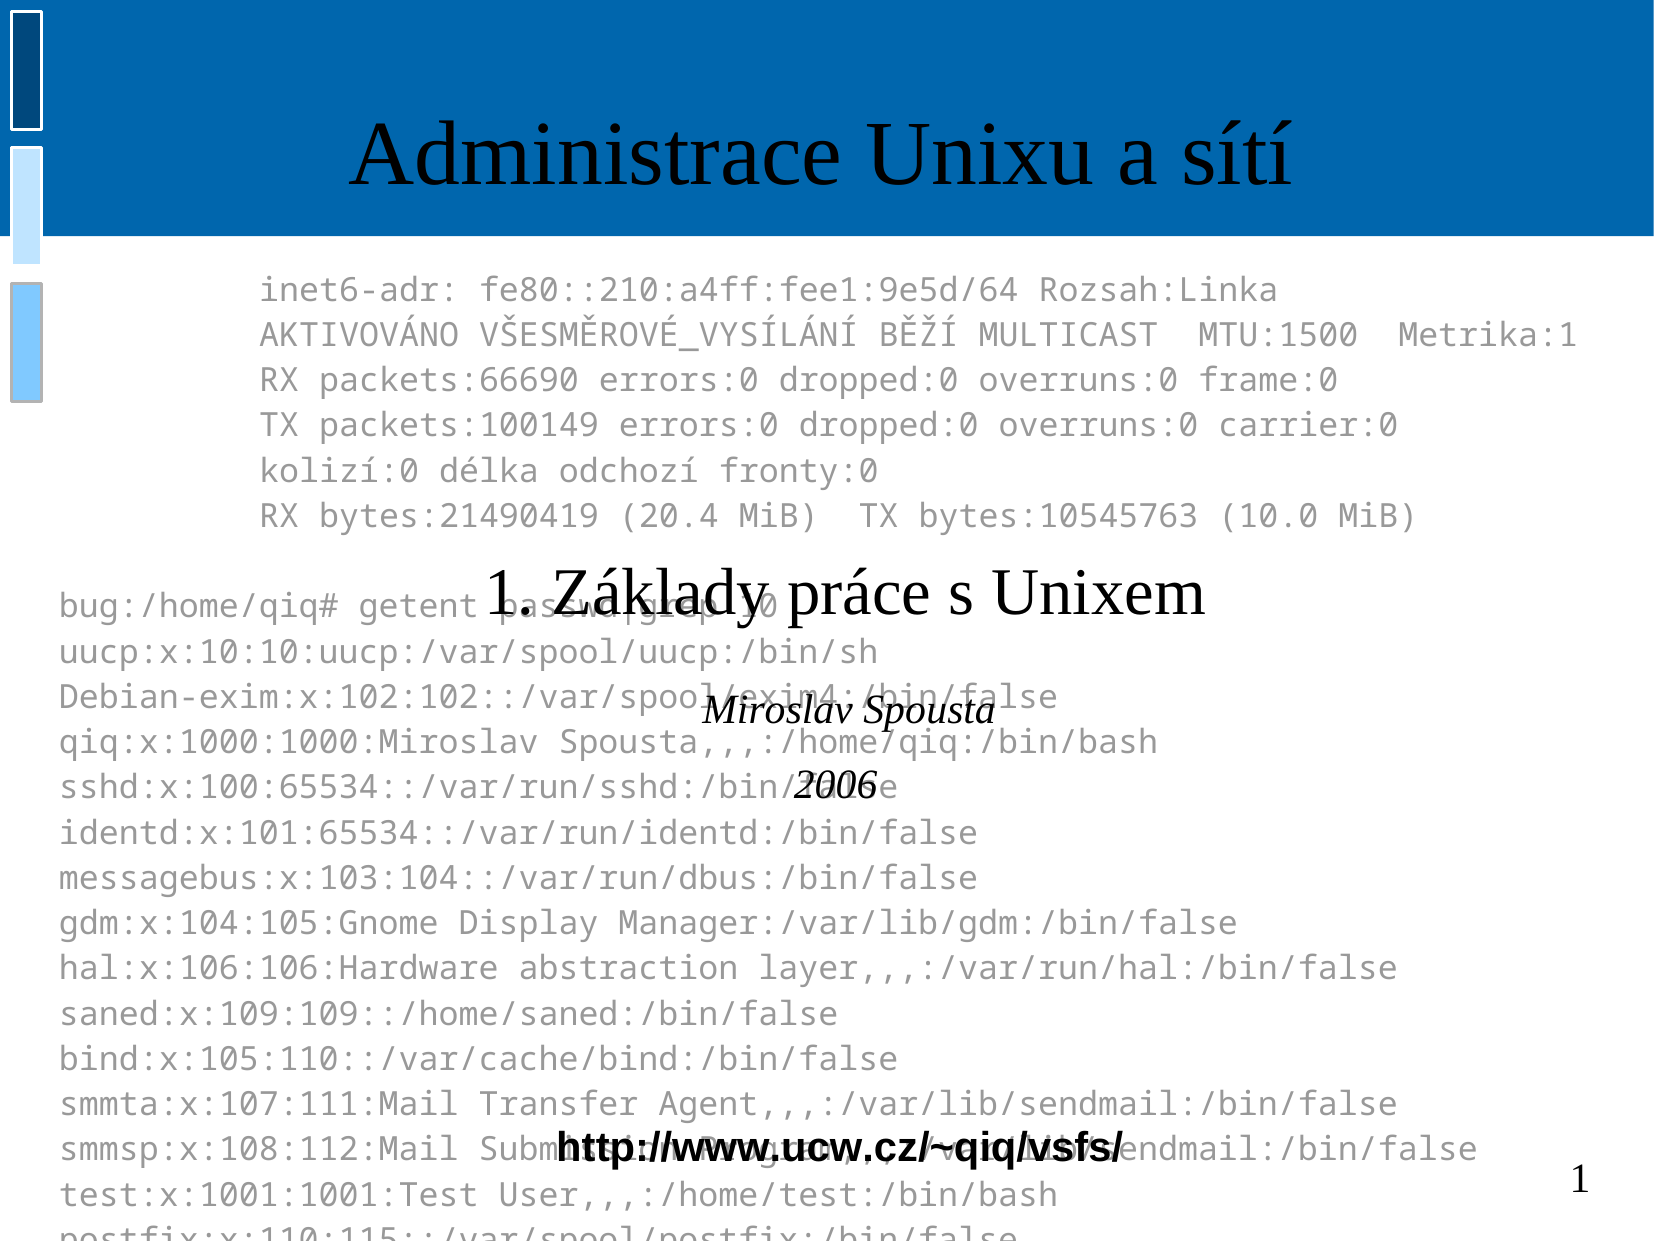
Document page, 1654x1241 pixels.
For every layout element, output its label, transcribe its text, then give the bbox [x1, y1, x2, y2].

text_box inet6-adr: fe80::210:a4ff:fee1:9e5d/64 Rozsah:Linka AKTIVOVÁNO VŠESMĚROVÉ_VYSÍLÁNÍ BĚŽÍ MULTICAST MTU:1500 Metrika:1 RX packets:66690 errors:0 dropped:0 overruns:0 frame:0 TX packets:100149 errors:0 dropped:0 overruns:0 carrier:0 kolizí:0 délka odchozí fronty:0 RX bytes:21490419 (20.4 MiB) TX bytes:10545763 (10.0 MiB) bug:/home/qiq# getent passwd|grep 10 uucp:x:10:10:uucp:/var/spool/uucp:/bin/sh Debian-exim:x:102:102::/var/spool/exim4:/bin/false qiq:x:1000:1000:Miroslav Spousta,,,:/home/qiq:/bin/bash sshd:x:100:65534::/var/run/sshd:/bin/false identd:x:101:65534::/var/run/identd:/bin/false messagebus:x:103:104::/var/run/dbus:/bin/false gdm:x:104:105:Gnome Display Manager:/var/lib/gdm:/bin/false hal:x:106:106:Hardware abstraction layer,,,:/var/run/hal:/bin/false saned:x:109:109::/home/saned:/bin/false bind:x:105:110::/var/cache/bind:/bin/false smmta:x:107:111:Mail Transfer Agent,,,:/var/lib/sendmail:/bin/false smmsp:x:108:112:Mail Submission Program,,,:/var/lib/sendmail:/bin/false test:x:1001:1001:Test User,,,:/home/test:/bin/bash postfix:x:110:115::/var/spool/postfix:/bin/false [59, 265, 1625, 1241]
text_box http://www.ucw.cz/~qiq/vsfs/ [498, 1121, 1182, 1172]
text_box 1. Základy práce s Unixem [484, 555, 1208, 636]
text_box Miroslav Spousta [409, 684, 1289, 735]
title Administrace Unixu a sítí [115, 49, 1528, 257]
text_box 2006 [793, 761, 886, 812]
